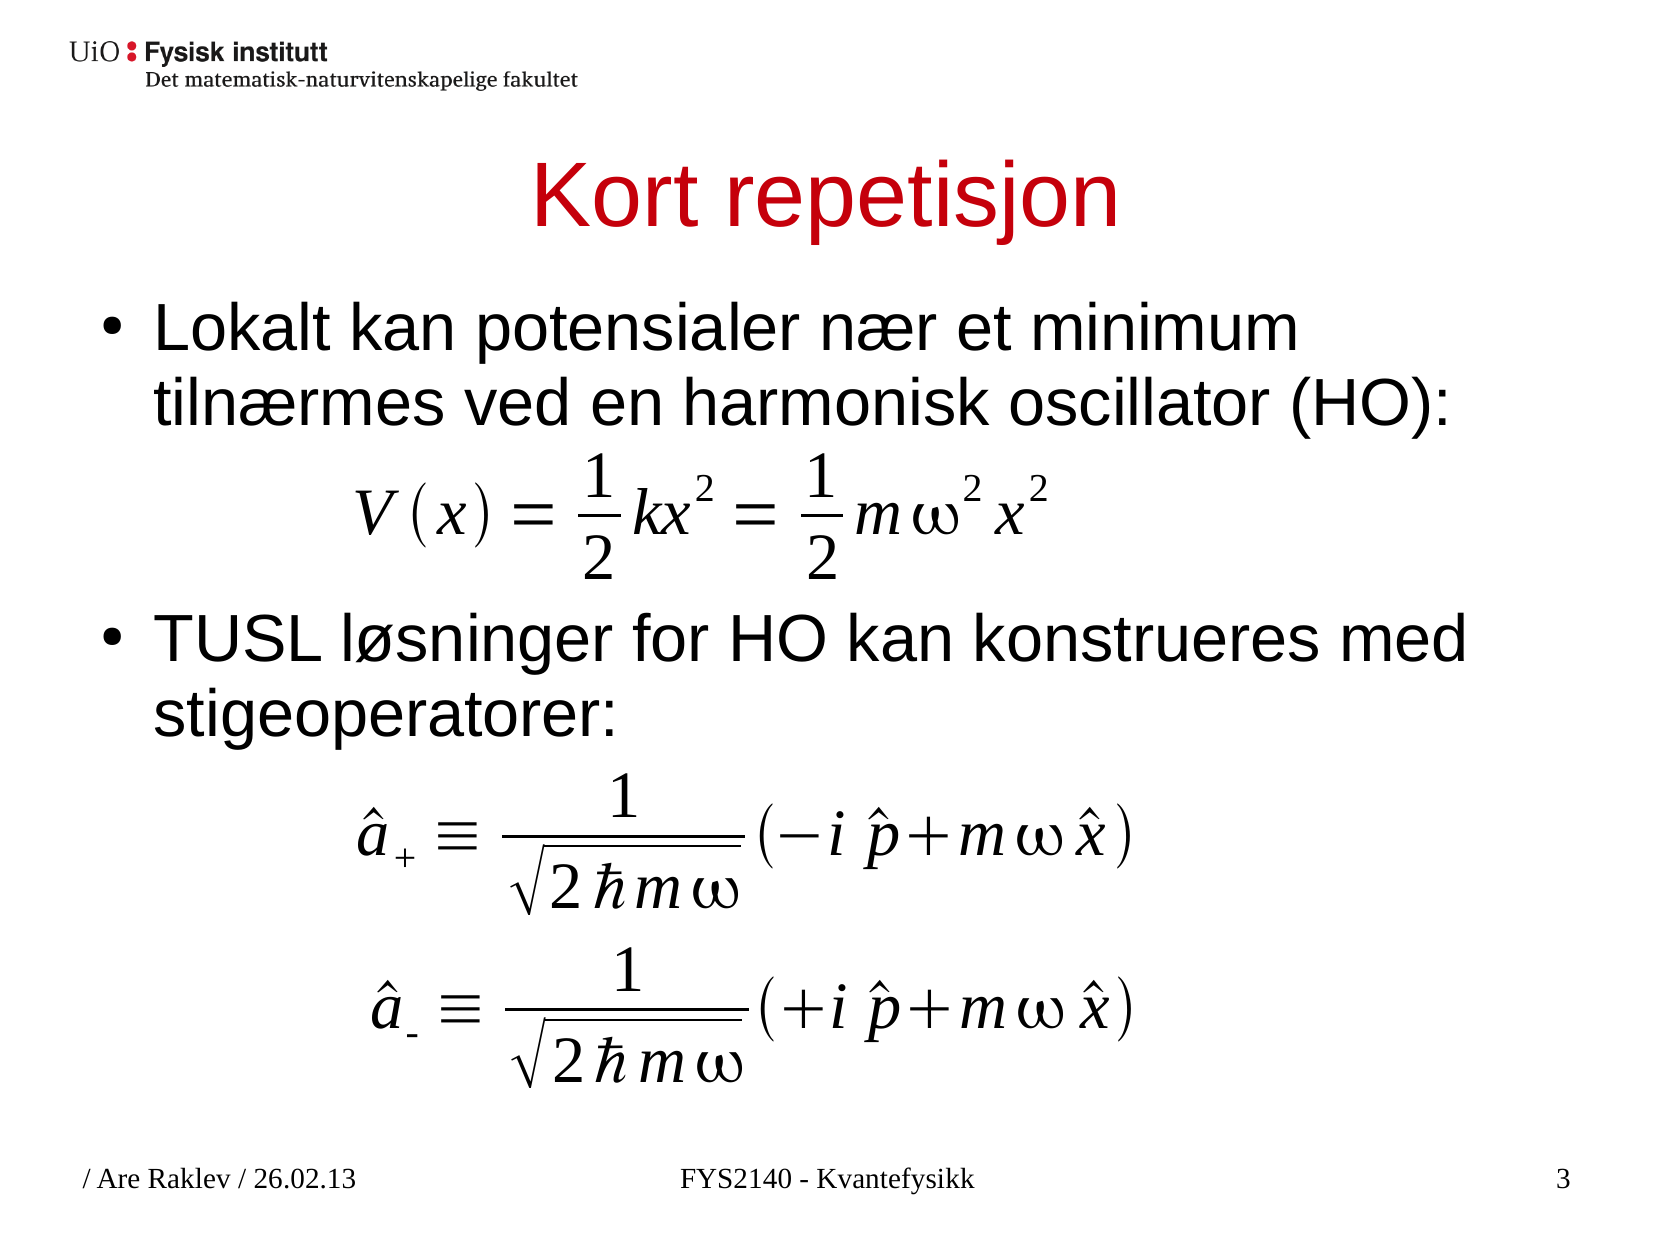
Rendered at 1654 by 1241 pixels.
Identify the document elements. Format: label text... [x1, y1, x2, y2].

picture [68, 37, 581, 93]
chart [362, 931, 1142, 1103]
title Kort repetisjon [82, 90, 1571, 290]
chart [345, 437, 1055, 595]
chart [348, 757, 1140, 929]
list Lokalt kan potensialer nær et minimum tilnærmes ved en harmonisk oscillator (HO): TUSL løsninger for HO kan konstrueres med stigeoperatorer: [82, 290, 1576, 1094]
